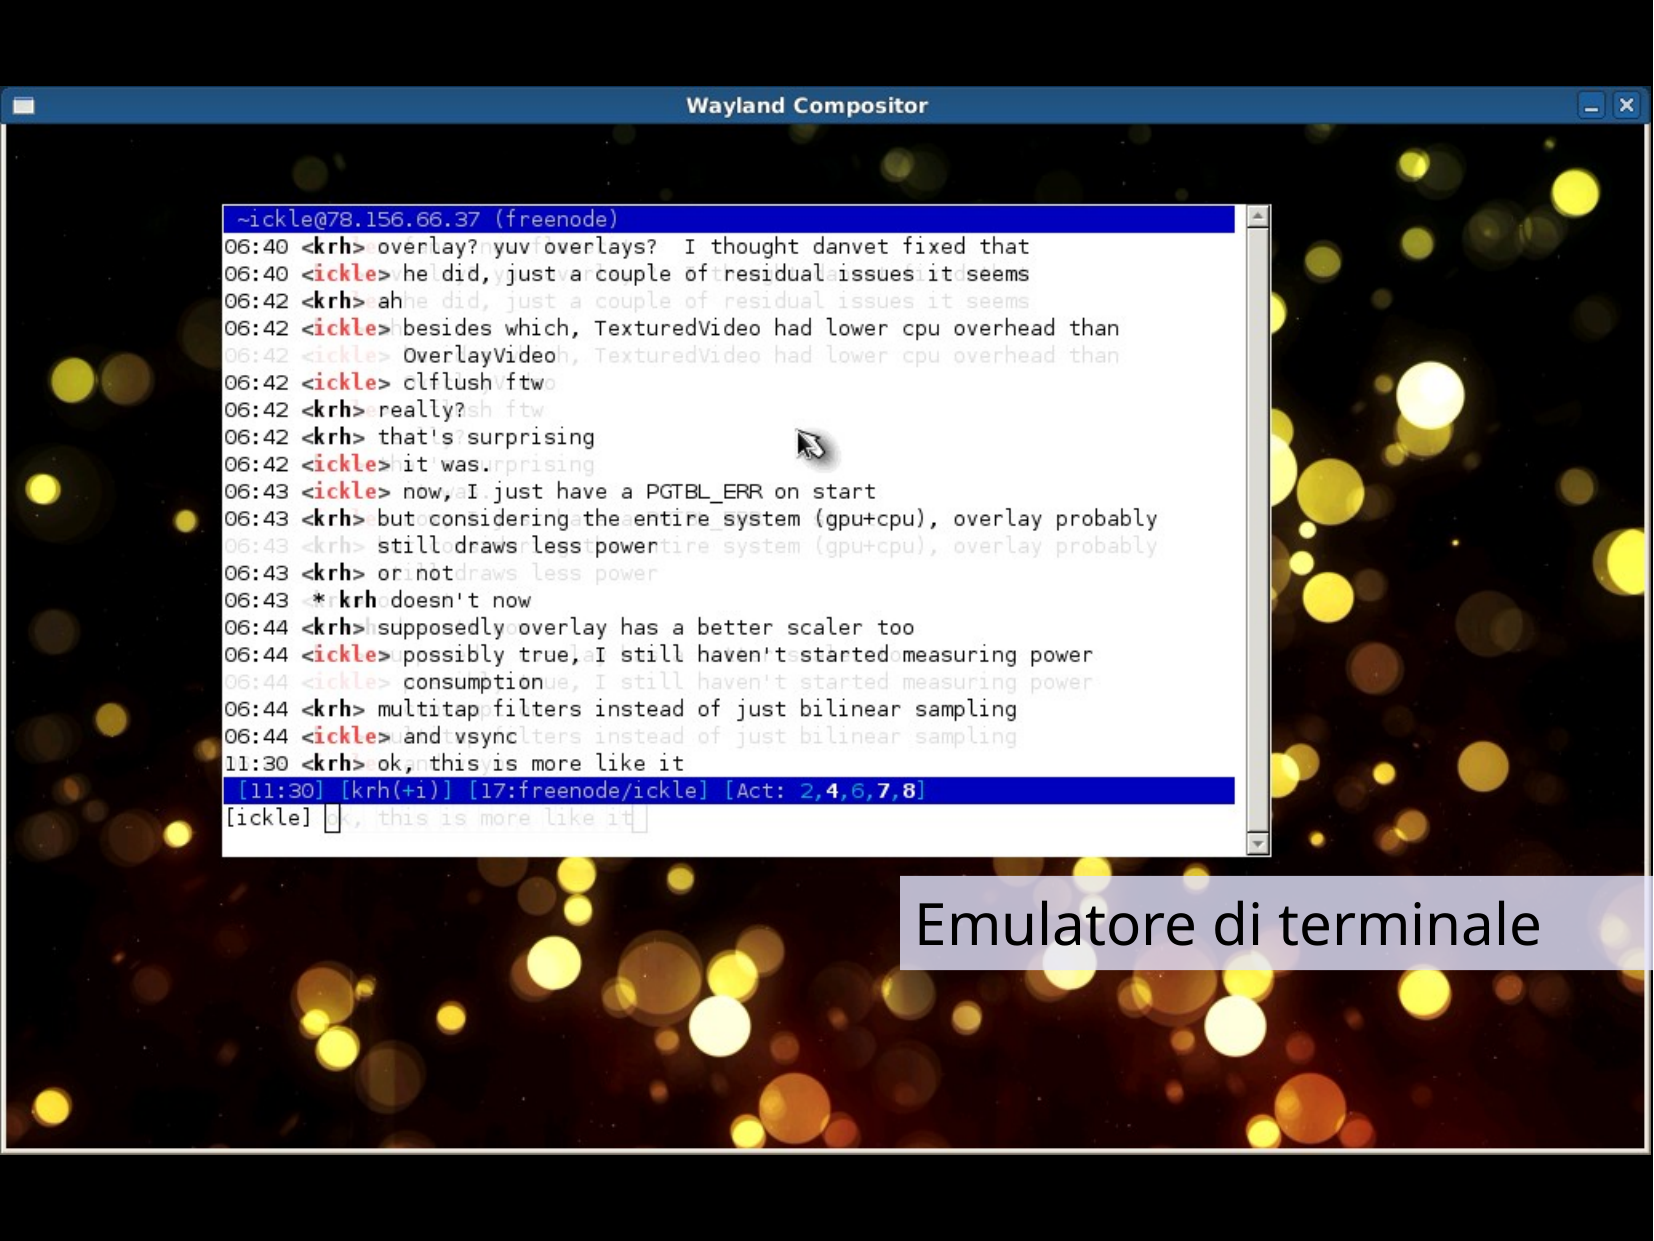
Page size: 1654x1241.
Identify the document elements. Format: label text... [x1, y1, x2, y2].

picture [0, 86, 1651, 1155]
text_box Emulatore di terminale [900, 875, 1653, 880]
